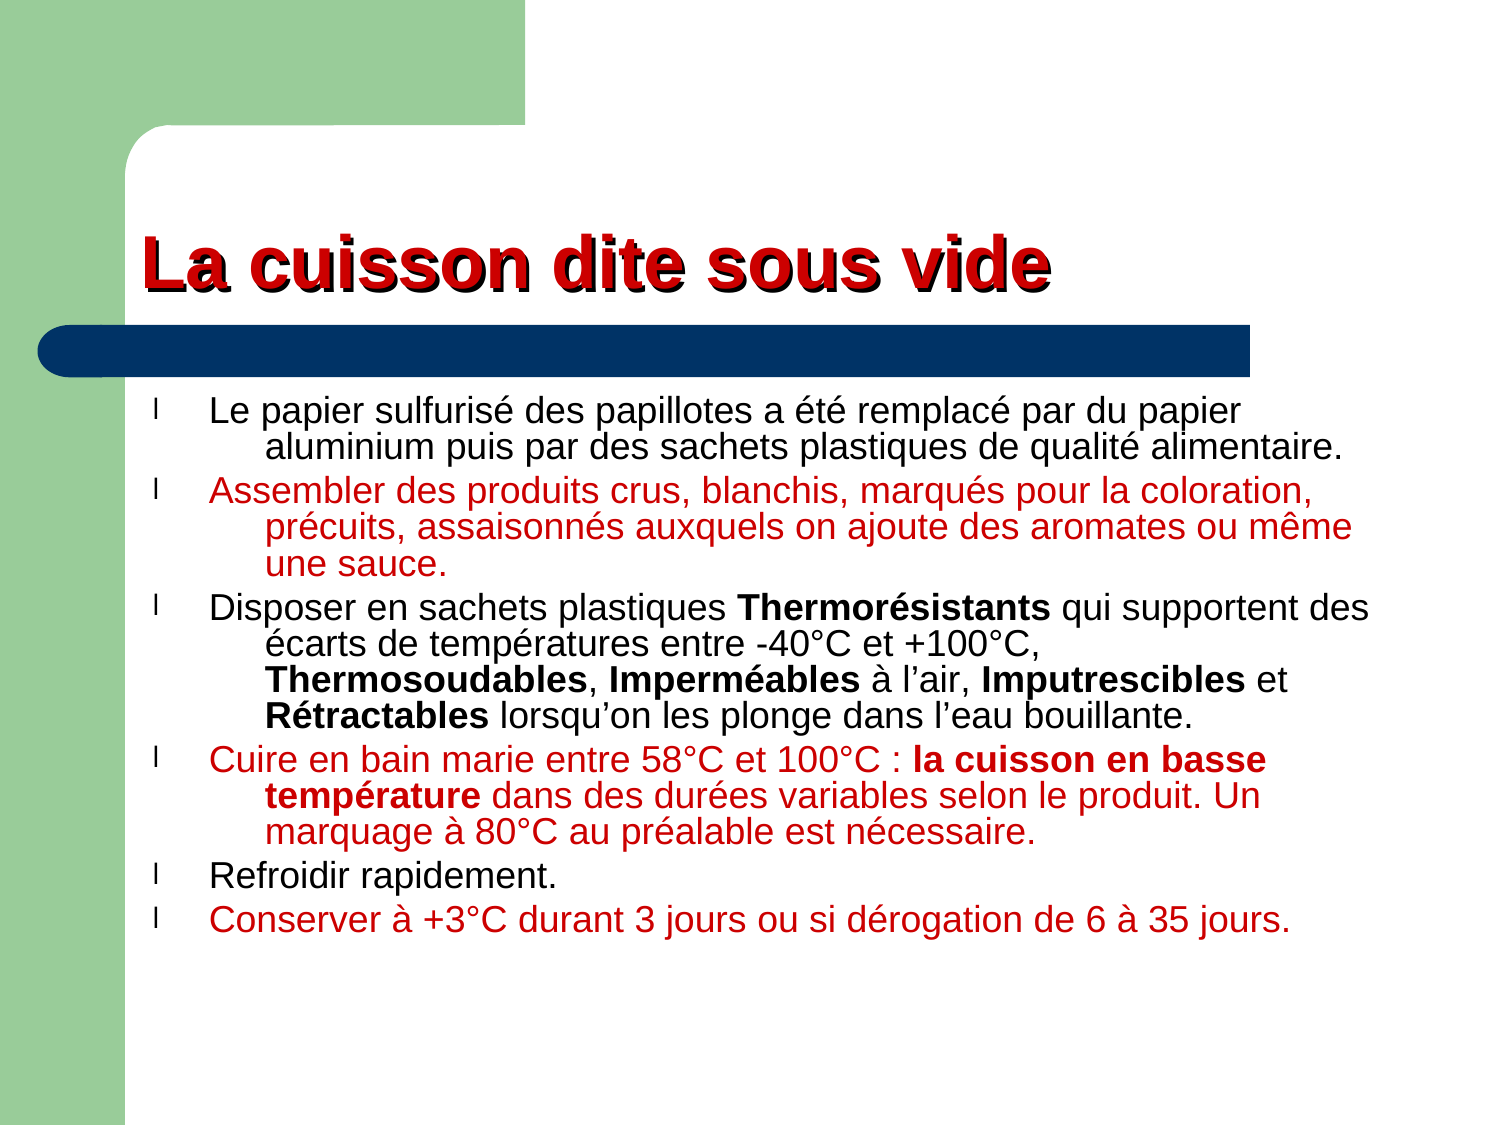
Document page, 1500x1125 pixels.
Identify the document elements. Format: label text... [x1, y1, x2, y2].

list Le papier sulfurisé des papillotes a été remplacé par du papier aluminium puis par des sachets plastiques de qualité alimentaire. Assembler des produits crus, blanchis, marqués pour la coloration, précuits, assaisonnés auxquels on ajoute des aromates ou même une sauce. Disposer en sachets plastiques Thermorésistants qui supportent des écarts de températures entre -40°C et +100°C, Thermosoudables, Imperméables à l’air, Imputrescibles et Rétractables lorsqu’on les plonge dans l’eau bouillante. Cuire en bain marie entre 58°C et 100°C : la cuisson en basse température dans des durées variables selon le produit. Un marquage à 80°C au préalable est nécessaire. Refroidir rapidement. Conserver à +3°C durant 3 jours ou si dérogation de 6 à 35 jours. [137, 387, 1400, 999]
title La cuisson dite sous vide [125, 125, 1426, 313]
